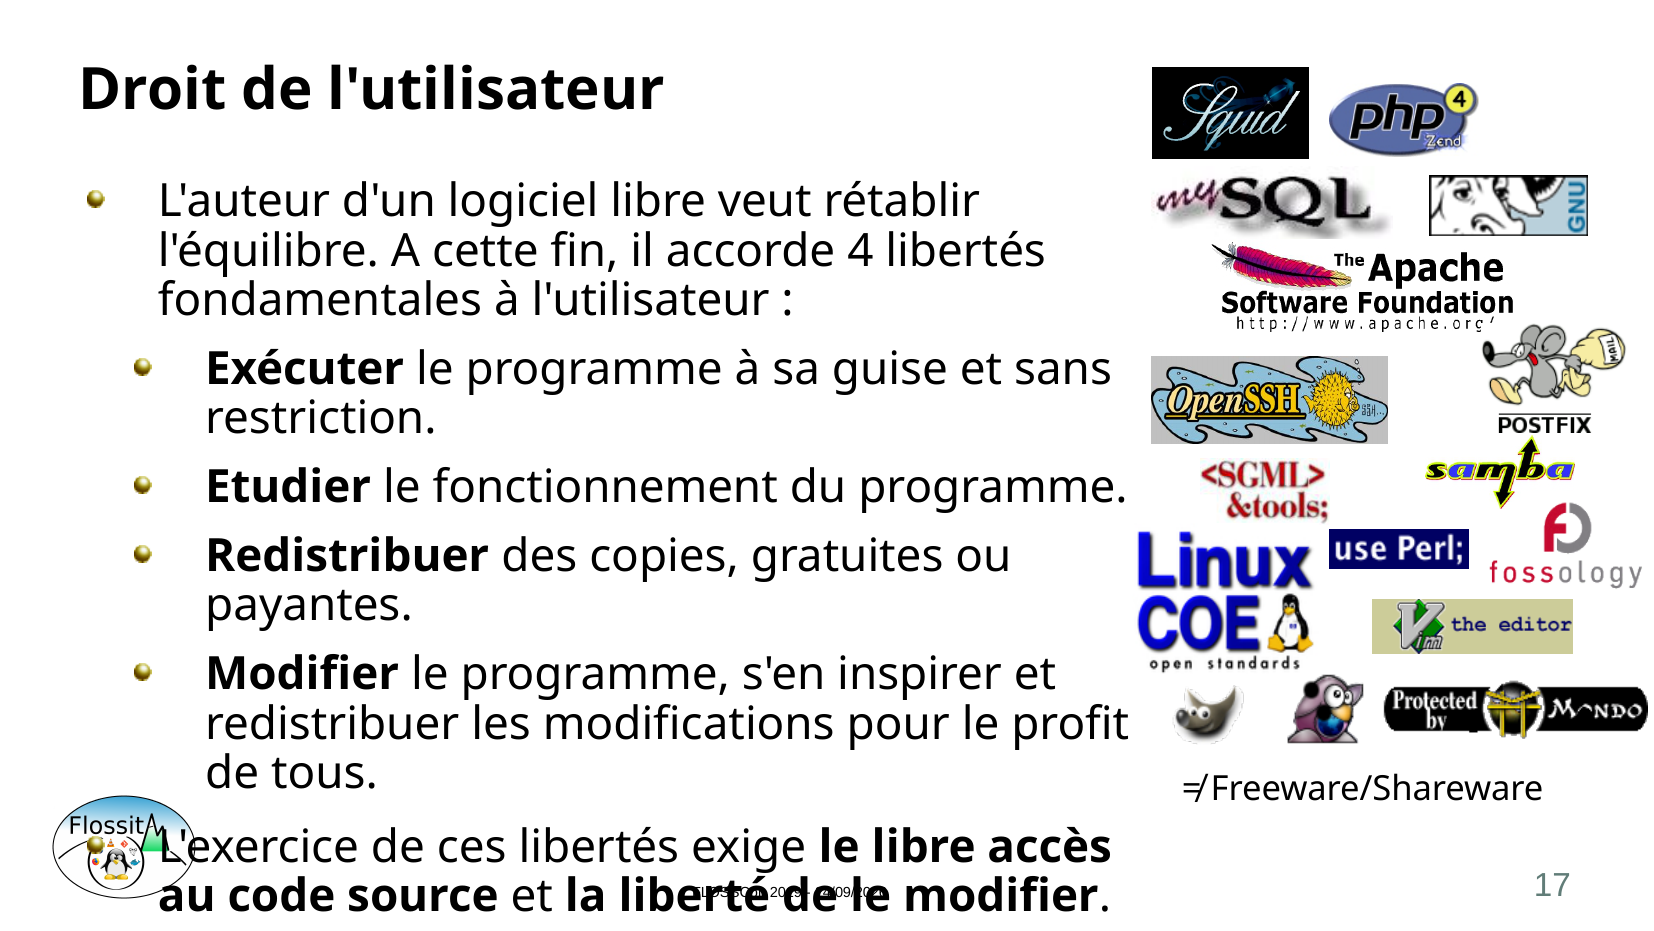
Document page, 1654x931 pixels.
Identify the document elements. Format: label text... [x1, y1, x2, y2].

picture [52, 795, 196, 899]
picture [1151, 166, 1627, 433]
picture [1151, 356, 1388, 444]
picture [1169, 684, 1245, 745]
picture [1425, 435, 1650, 593]
picture [1152, 67, 1309, 159]
title Droit de l'utilisateur [63, 43, 1311, 138]
picture [1329, 83, 1479, 158]
picture [1132, 458, 1648, 769]
text_box ≠ Freeware/Shareware [1113, 771, 1634, 834]
picture [1429, 175, 1588, 236]
list L'auteur d'un logiciel libre veut rétablir l'équilibre. A cette fin, il accorde 4 libertés fondamentales à l'utilisateur : Exécuter le programme à sa guise et sans restriction. Etudier le fonctionnement du programme. Redistribuer des copies, gratuites ou payantes. Modifier le programme, s'en inspirer et redistribuer les modifications pour le profit de tous. L'exercice de ces libertés exige le libre accès au code source et la liberté de le modifier. [75, 177, 1146, 872]
picture [1329, 529, 1469, 569]
